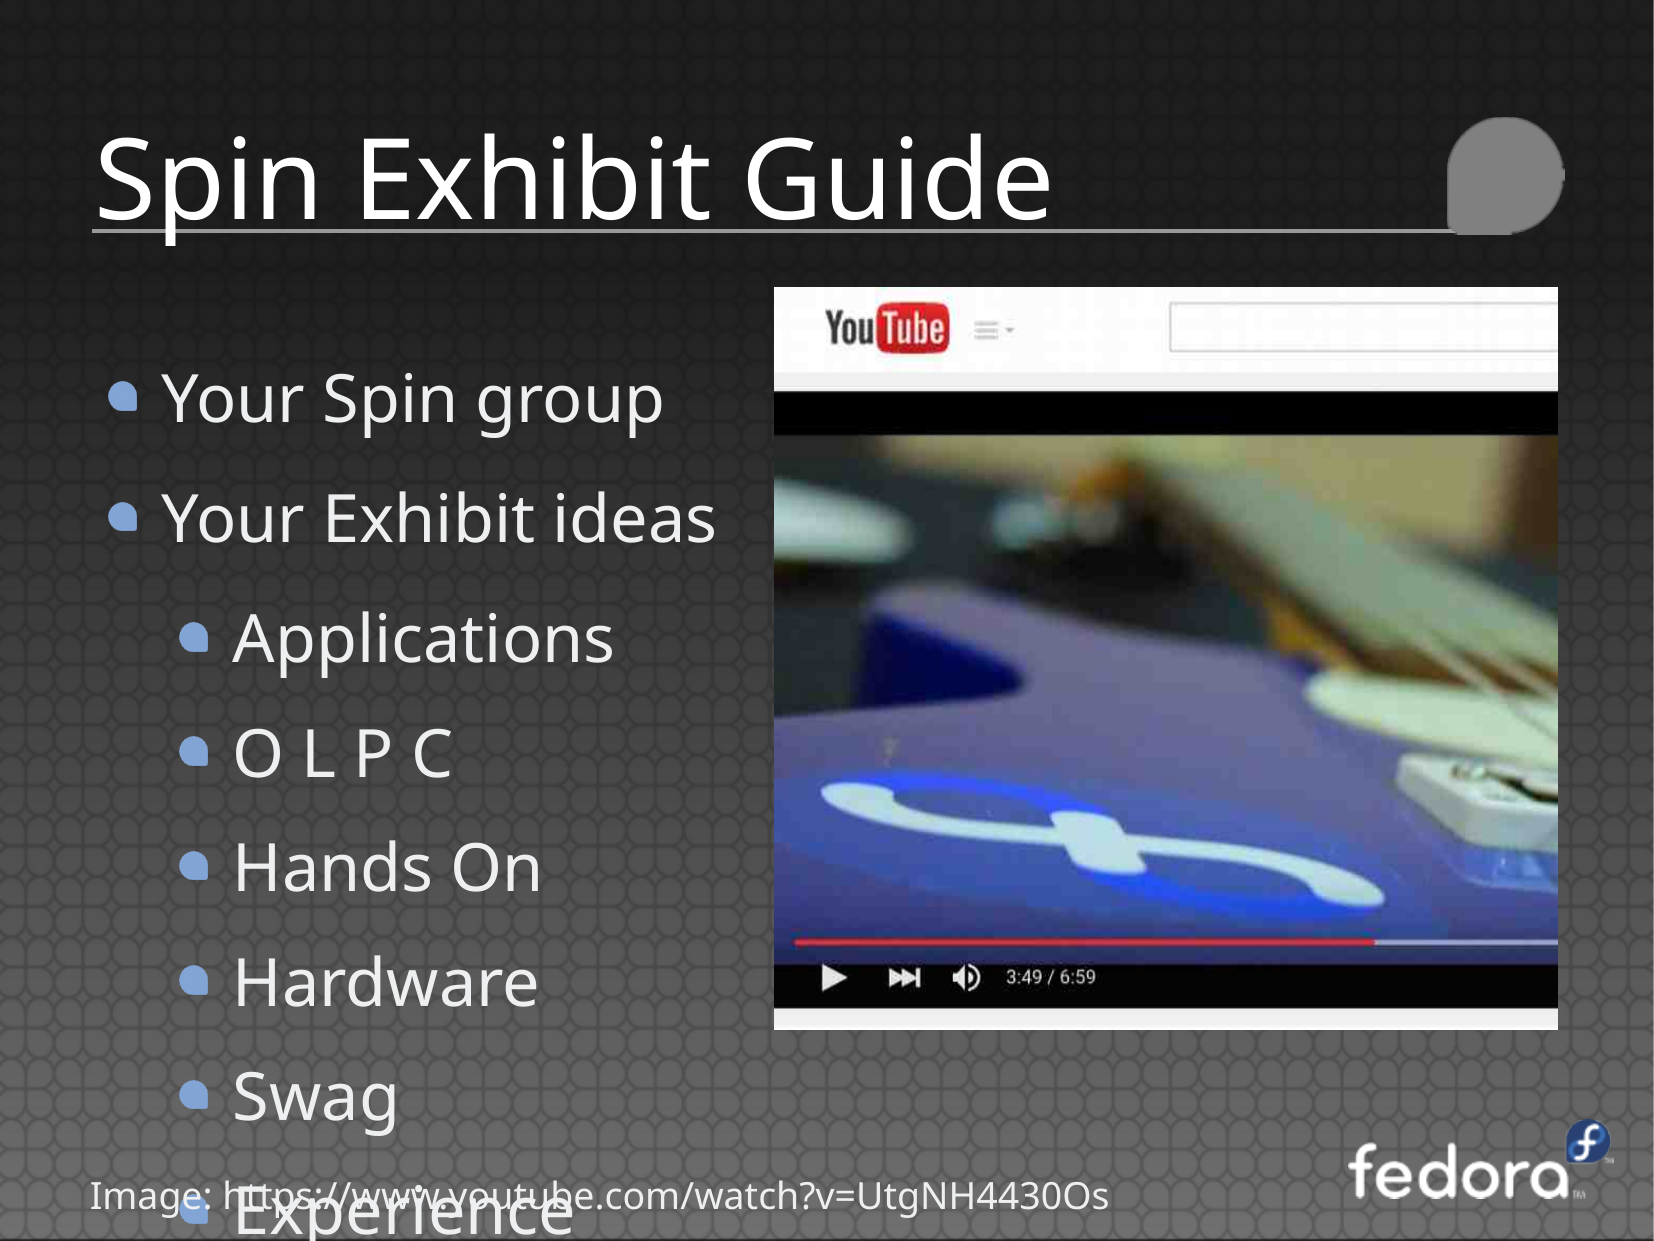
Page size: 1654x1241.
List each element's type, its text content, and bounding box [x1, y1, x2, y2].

picture [0, 0, 1654, 1241]
text_box Image: https://www.youtube.com/watch?v=UtgNH4430Os [75, 1162, 1194, 1221]
picture [316, 1221, 335, 1230]
list Your Spin group Your Exhibit ideas Applications O L P C Hands On Hardware Swag Experience [90, 230, 1481, 1138]
title Spin Exhibit Guide [94, 100, 1426, 251]
